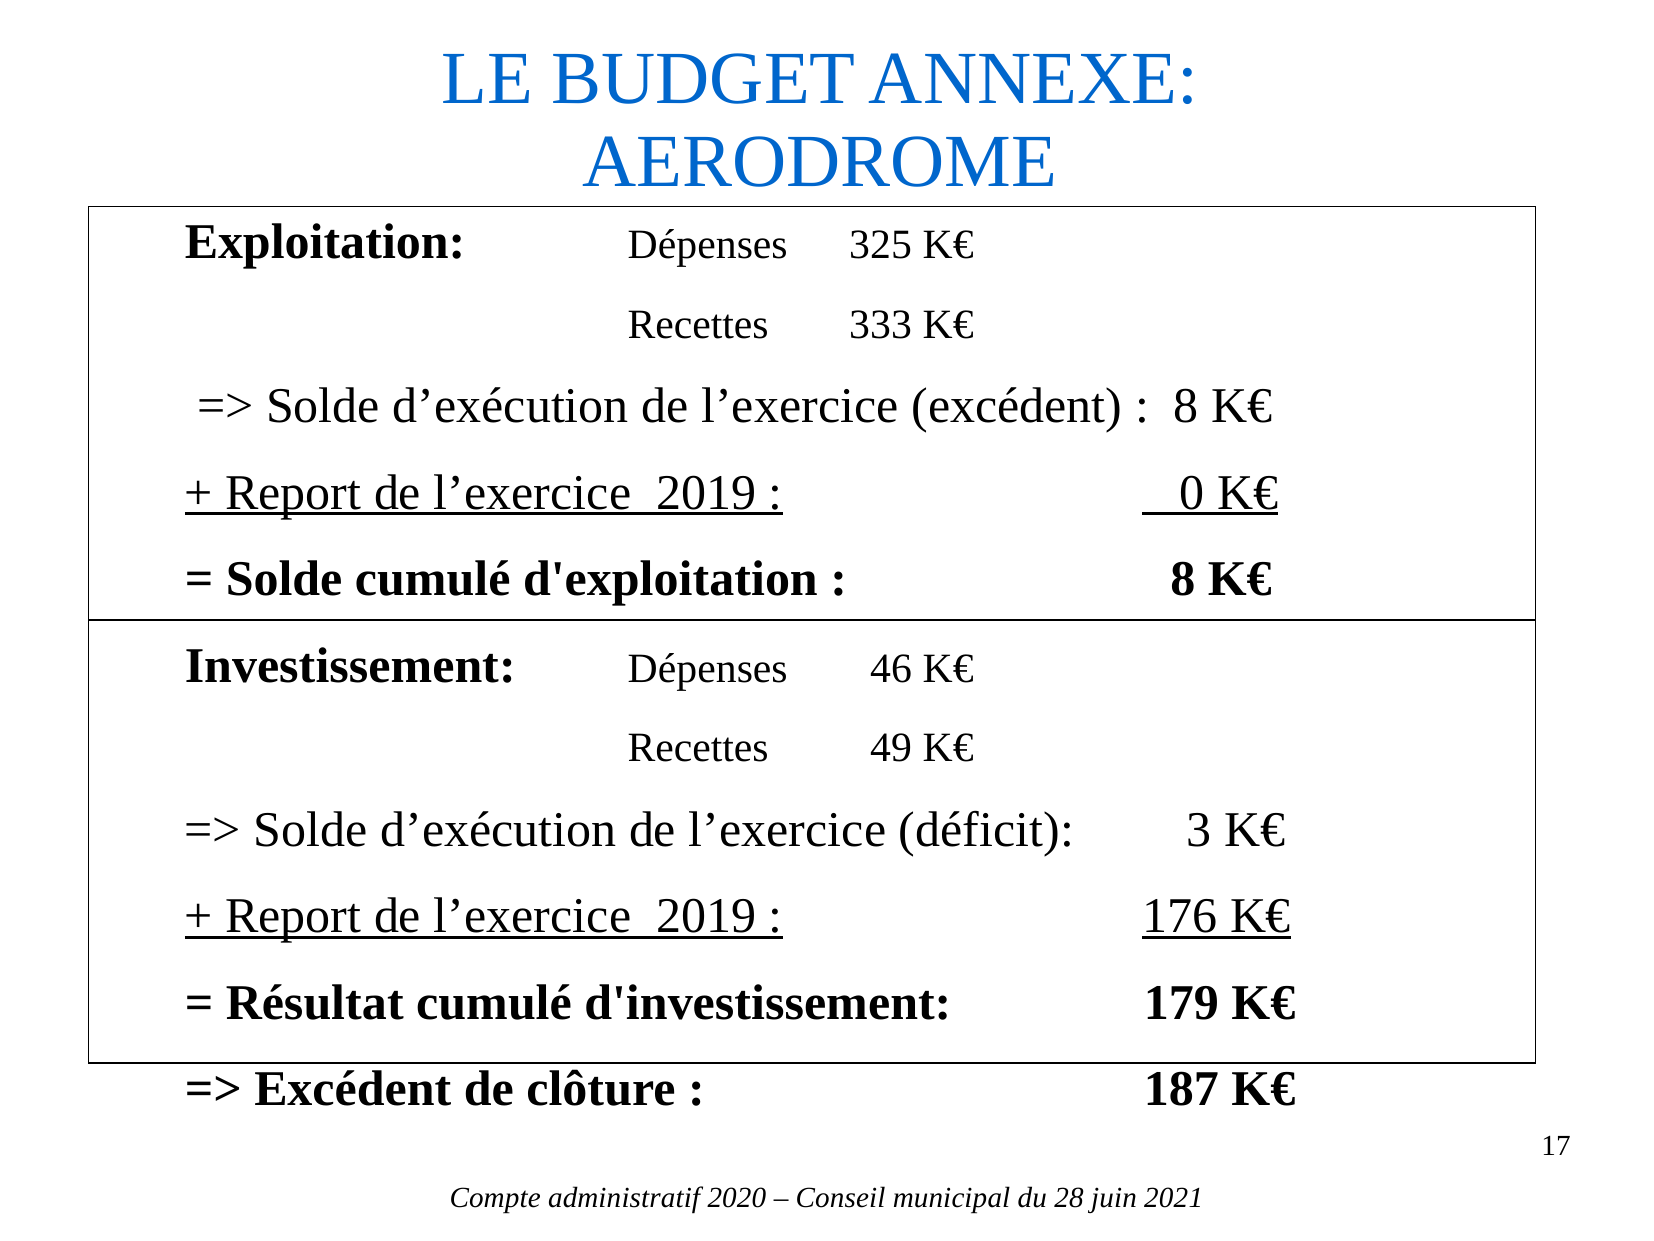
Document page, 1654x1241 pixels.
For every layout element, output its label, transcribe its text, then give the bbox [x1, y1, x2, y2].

text_box Exploitation: Dépenses 325 K€ Recettes 333 K€ => Solde d’exécution de l’exercice (excédent) : 8 K€ + Report de l’exercice 2019 : 0 K€ = Solde cumulé d'exploitation : 8 K€ Investissement: Dépenses 46 K€ Recettes 49 K€ => Solde d’exécution de l’exercice (déficit): 3 K€ + Report de l’exercice 2019 : 176 K€ = Résultat cumulé d'investissement: 179 K€ => Excédent de clôture : 187 K€ [89, 621, 1535, 1062]
text_box Exploitation: Dépenses 325 K€ Recettes 333 K€ => Solde d’exécution de l’exercice (excédent) : 8 K€ + Report de l’exercice 2019 : 0 K€ = Solde cumulé d'exploitation : 8 K€ Investissement: Dépenses 46 K€ Recettes 49 K€ => Solde d’exécution de l’exercice (déficit): 3 K€ + Report de l’exercice 2019 : 176 K€ = Résultat cumulé d'investissement: 179 K€ => Excédent de clôture : 187 K€ [89, 207, 1535, 619]
text_box Exploitation: Dépenses 325 K€ Recettes 333 K€ => Solde d’exécution de l’exercice (excédent) : 8 K€ + Report de l’exercice 2019 : 0 K€ = Solde cumulé d'exploitation : 8 K€ Investissement: Dépenses 46 K€ Recettes 49 K€ => Solde d’exécution de l’exercice (déficit): 3 K€ + Report de l’exercice 2019 : 176 K€ = Résultat cumulé d'investissement: 179 K€ => Excédent de clôture : 187 K€ [63, 206, 1565, 1125]
text_box LE BUDGET ANNEXE: AERODROME [46, 29, 1594, 211]
